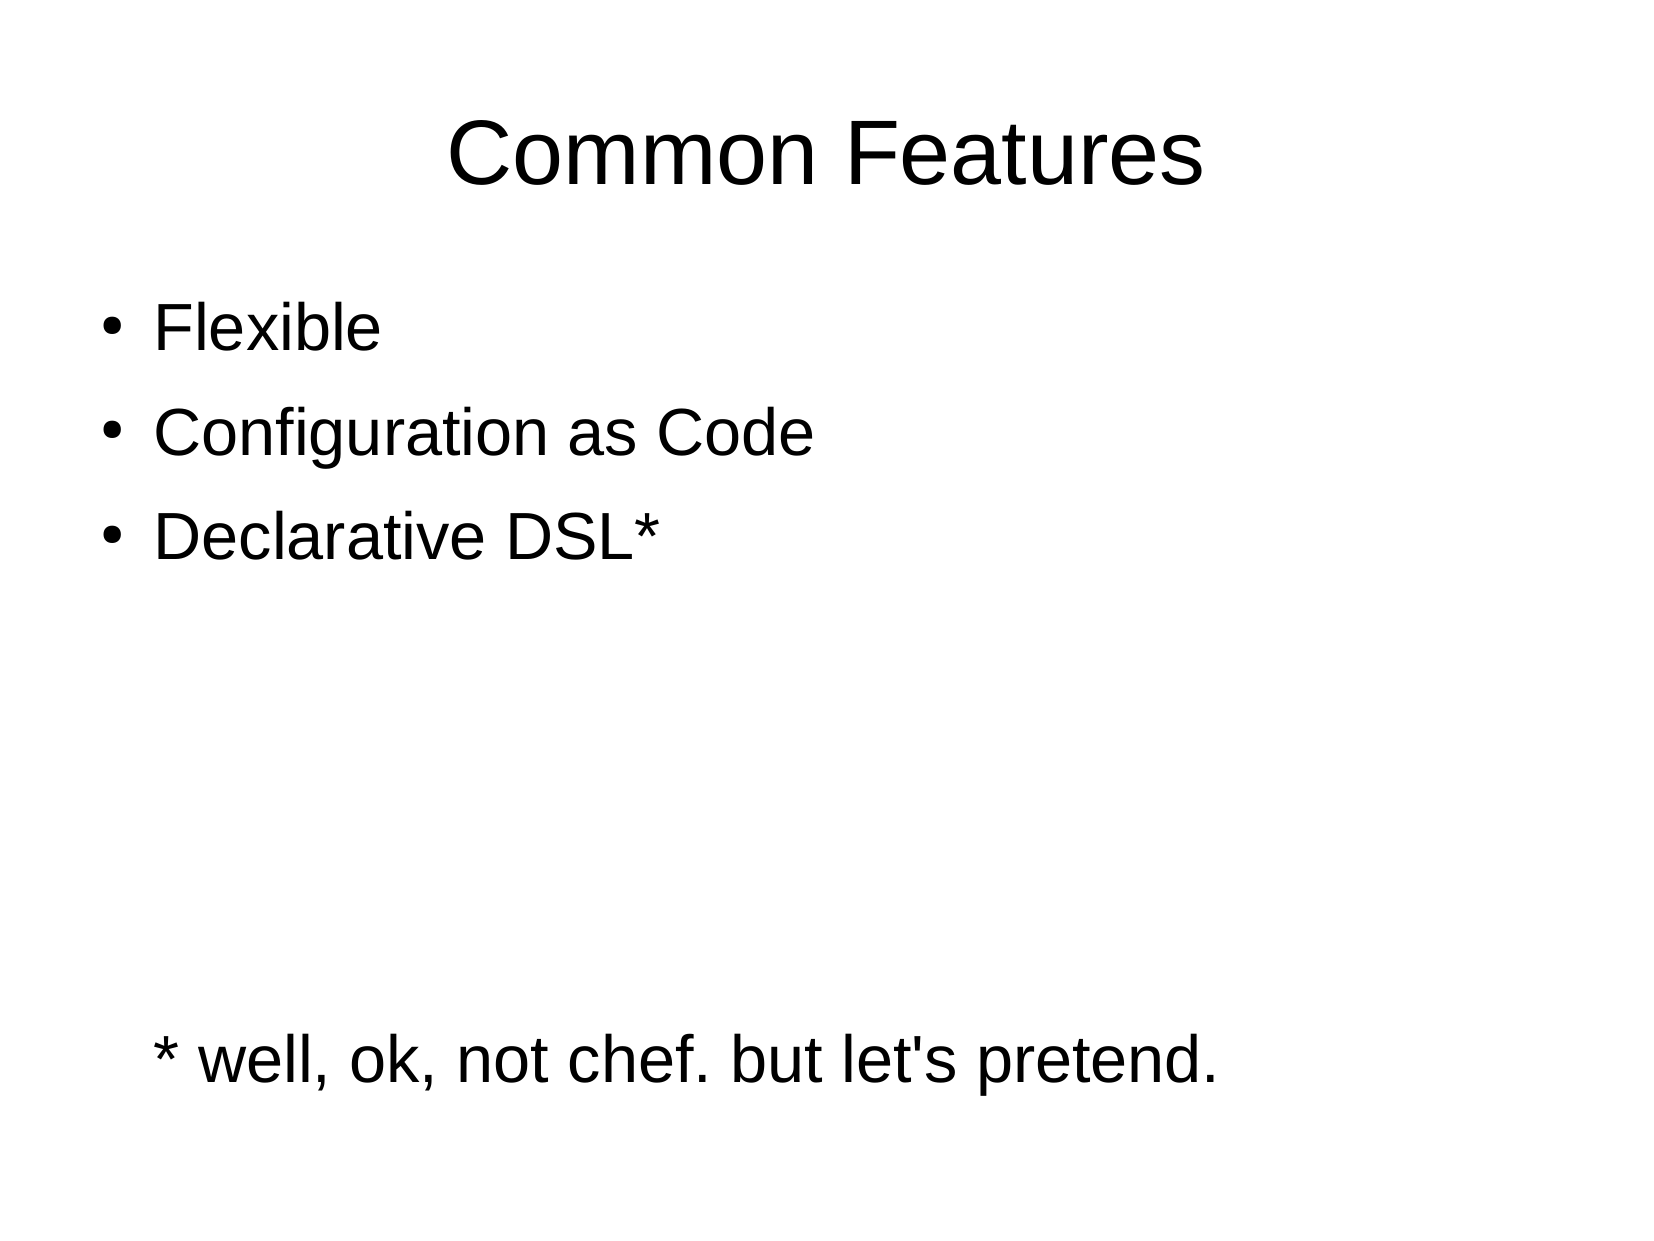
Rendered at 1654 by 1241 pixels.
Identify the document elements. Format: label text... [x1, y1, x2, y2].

title Common Features [82, 49, 1571, 257]
list Flexible Configuration as Code Declarative DSL* * well, ok, not chef. but let's pretend. [82, 290, 1571, 1109]
